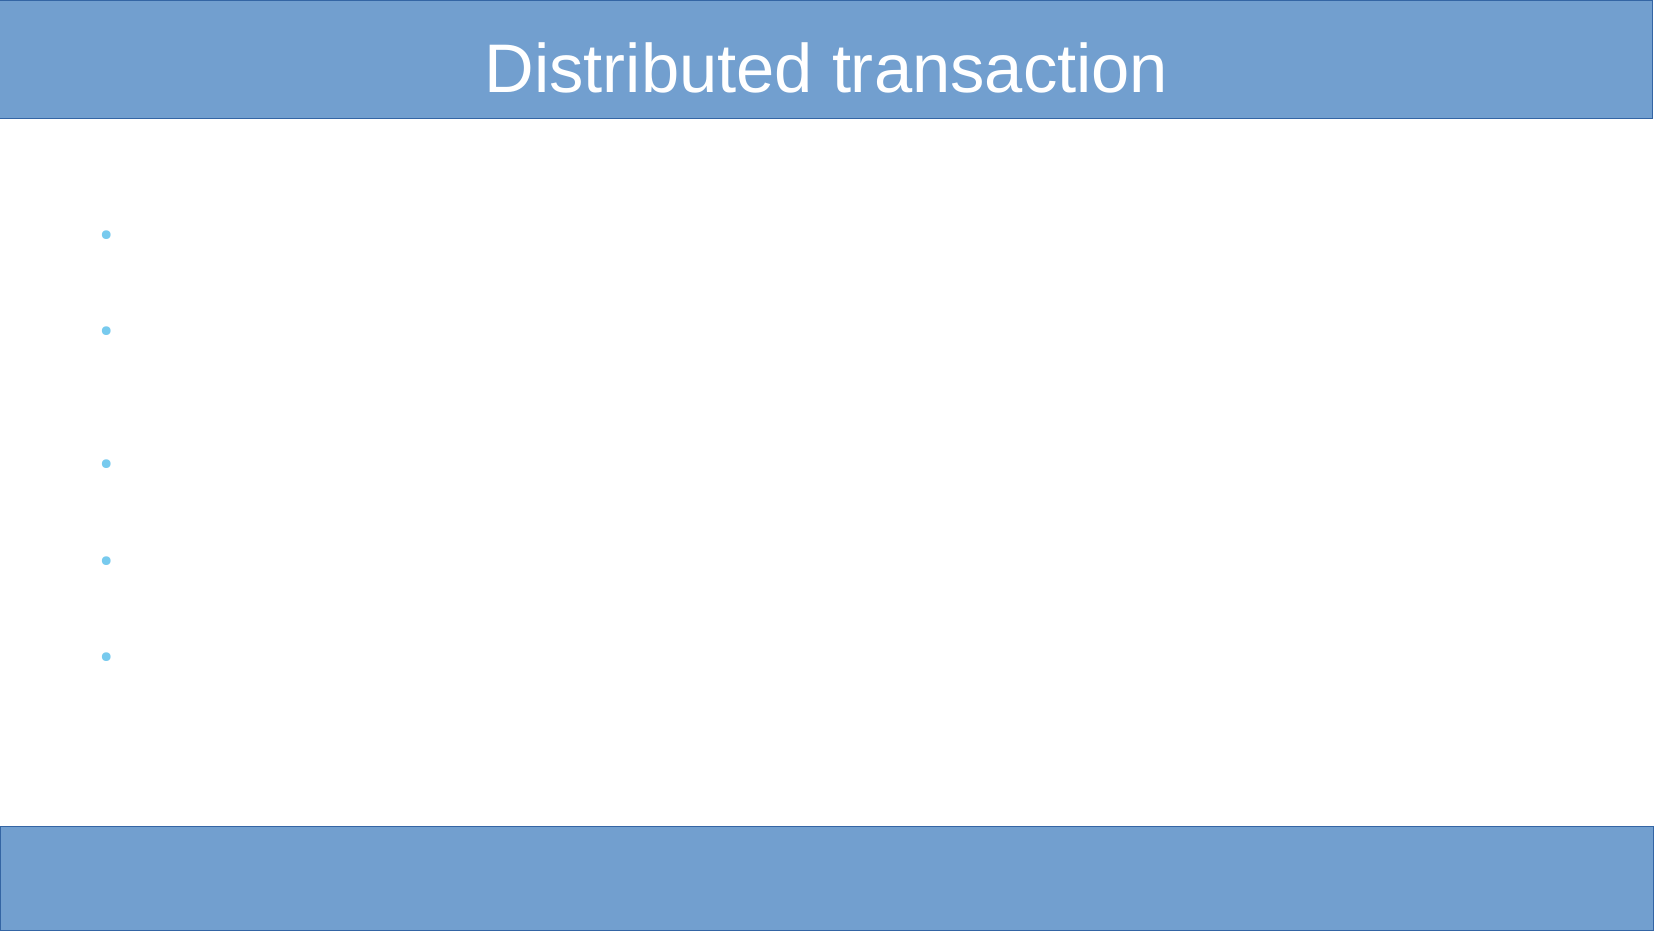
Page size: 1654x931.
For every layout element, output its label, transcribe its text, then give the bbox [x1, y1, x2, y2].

title Distributed transaction [59, 29, 1595, 108]
list For transaction processing in computing, the X/Open XA standard (short for "eXtended Architecture") is a specification released in 1991 Specifically, XA describes the interface between a global transaction manager and a specific application. An application that wants to use XA engages an XA transaction manager using a library or separate service. The transaction manager tracks the participants in the transaction (i.e. the various data stores to which the application writes), and works with them to carry out the two-phase commit. The main disadvantage is that 2PC is a blocking protocol: the other servers need to wait for the transaction manager to issue a decision about whether to commit or abort each transaction If the transaction manager goes offline while transactions are waiting for its final decision, they will be stuck and hold their database locks until the transaction manager comes online again [82, 217, 1571, 758]
